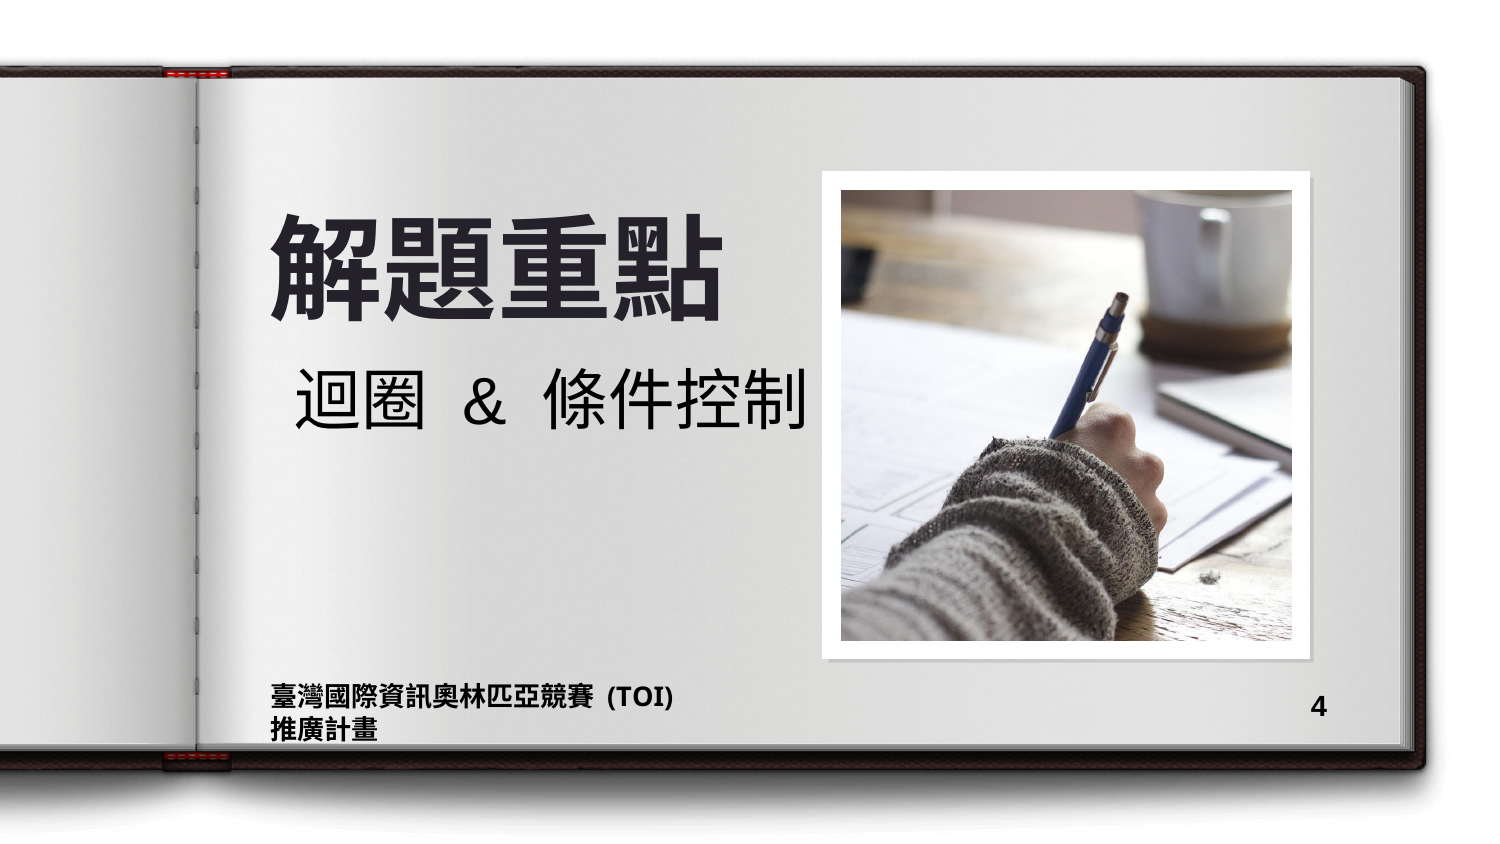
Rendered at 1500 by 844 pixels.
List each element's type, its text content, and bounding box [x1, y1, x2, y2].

text_box ‹#› [1296, 672, 1386, 737]
text_box 迴圈 & 條件控制 [275, 342, 829, 646]
picture [841, 190, 1292, 641]
text_box [829, 178, 1314, 663]
text_box 解題重點 [253, 159, 784, 349]
